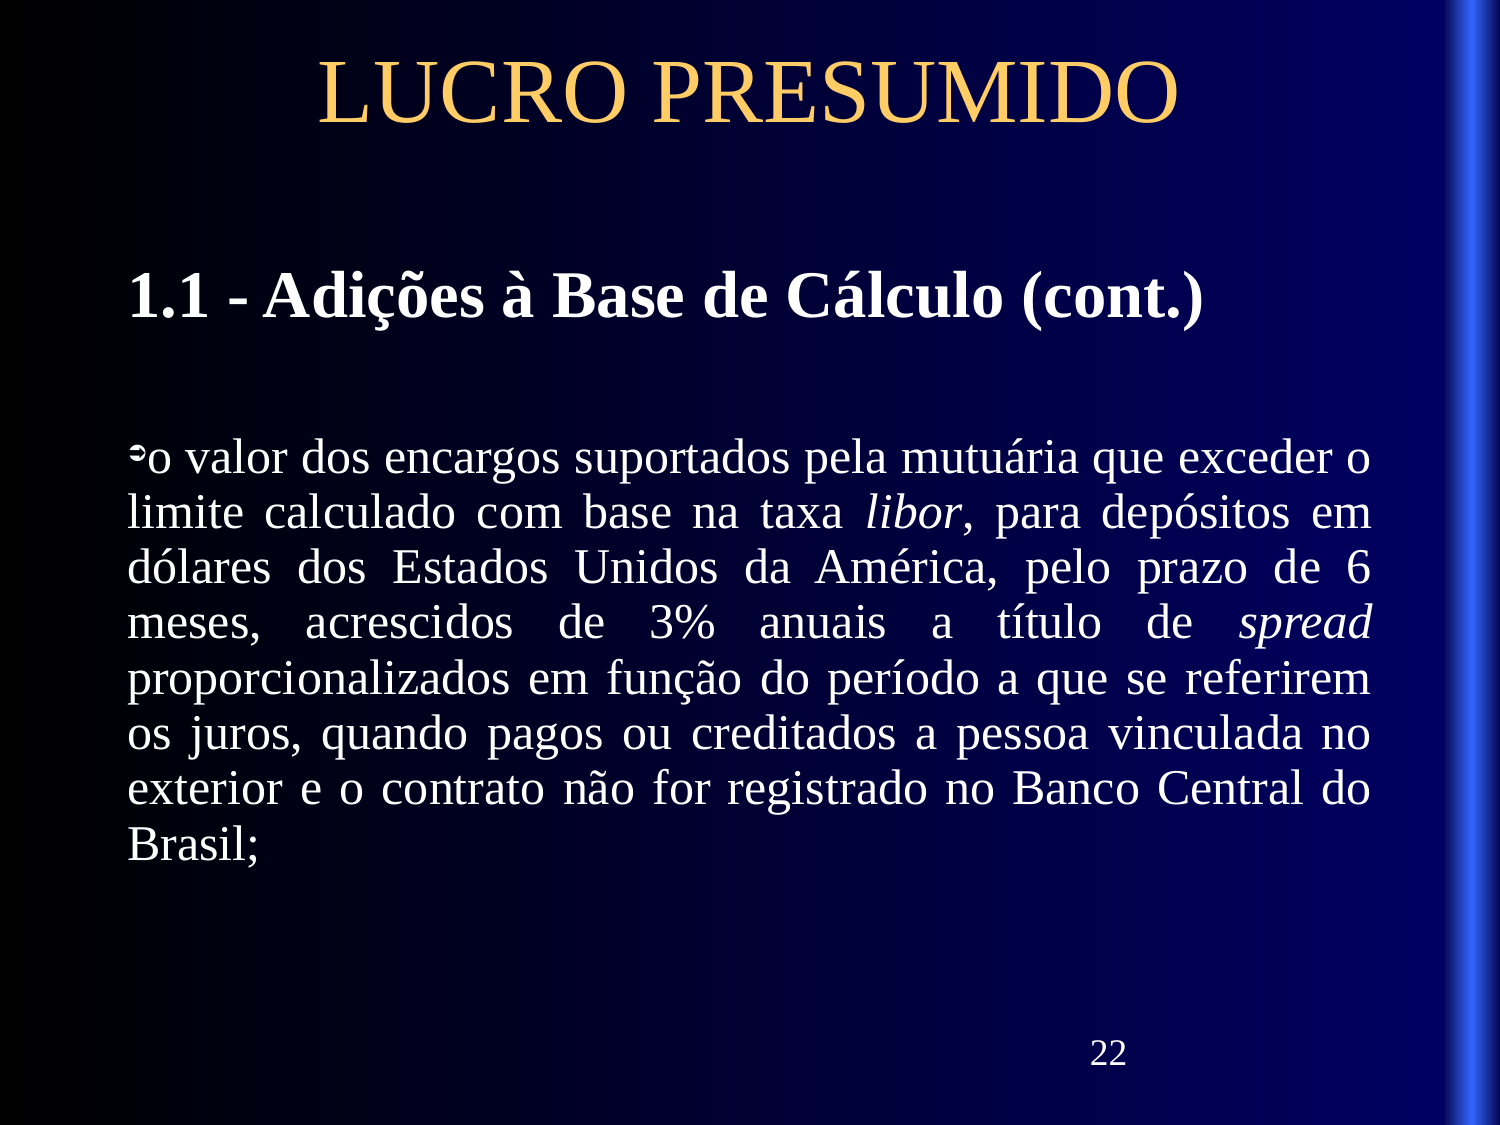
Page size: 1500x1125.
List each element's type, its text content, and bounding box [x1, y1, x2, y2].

title LUCRO PRESUMIDO [112, 23, 1388, 211]
text_box 1.1 - Adições à Base de Cálculo (cont.) o valor dos encargos suportados pela mutuária que exceder o limite calculado com base na taxa libor, para depósitos em dólares dos Estados Unidos da América, pelo prazo de 6 meses, acrescidos de 3% anuais a título de spread proporcionalizados em função do período a que se referirem os juros, quando pagos ou creditados a pessoa vinculada no exterior e o contrato não for registrado no Banco Central do Brasil; [112, 250, 1388, 926]
